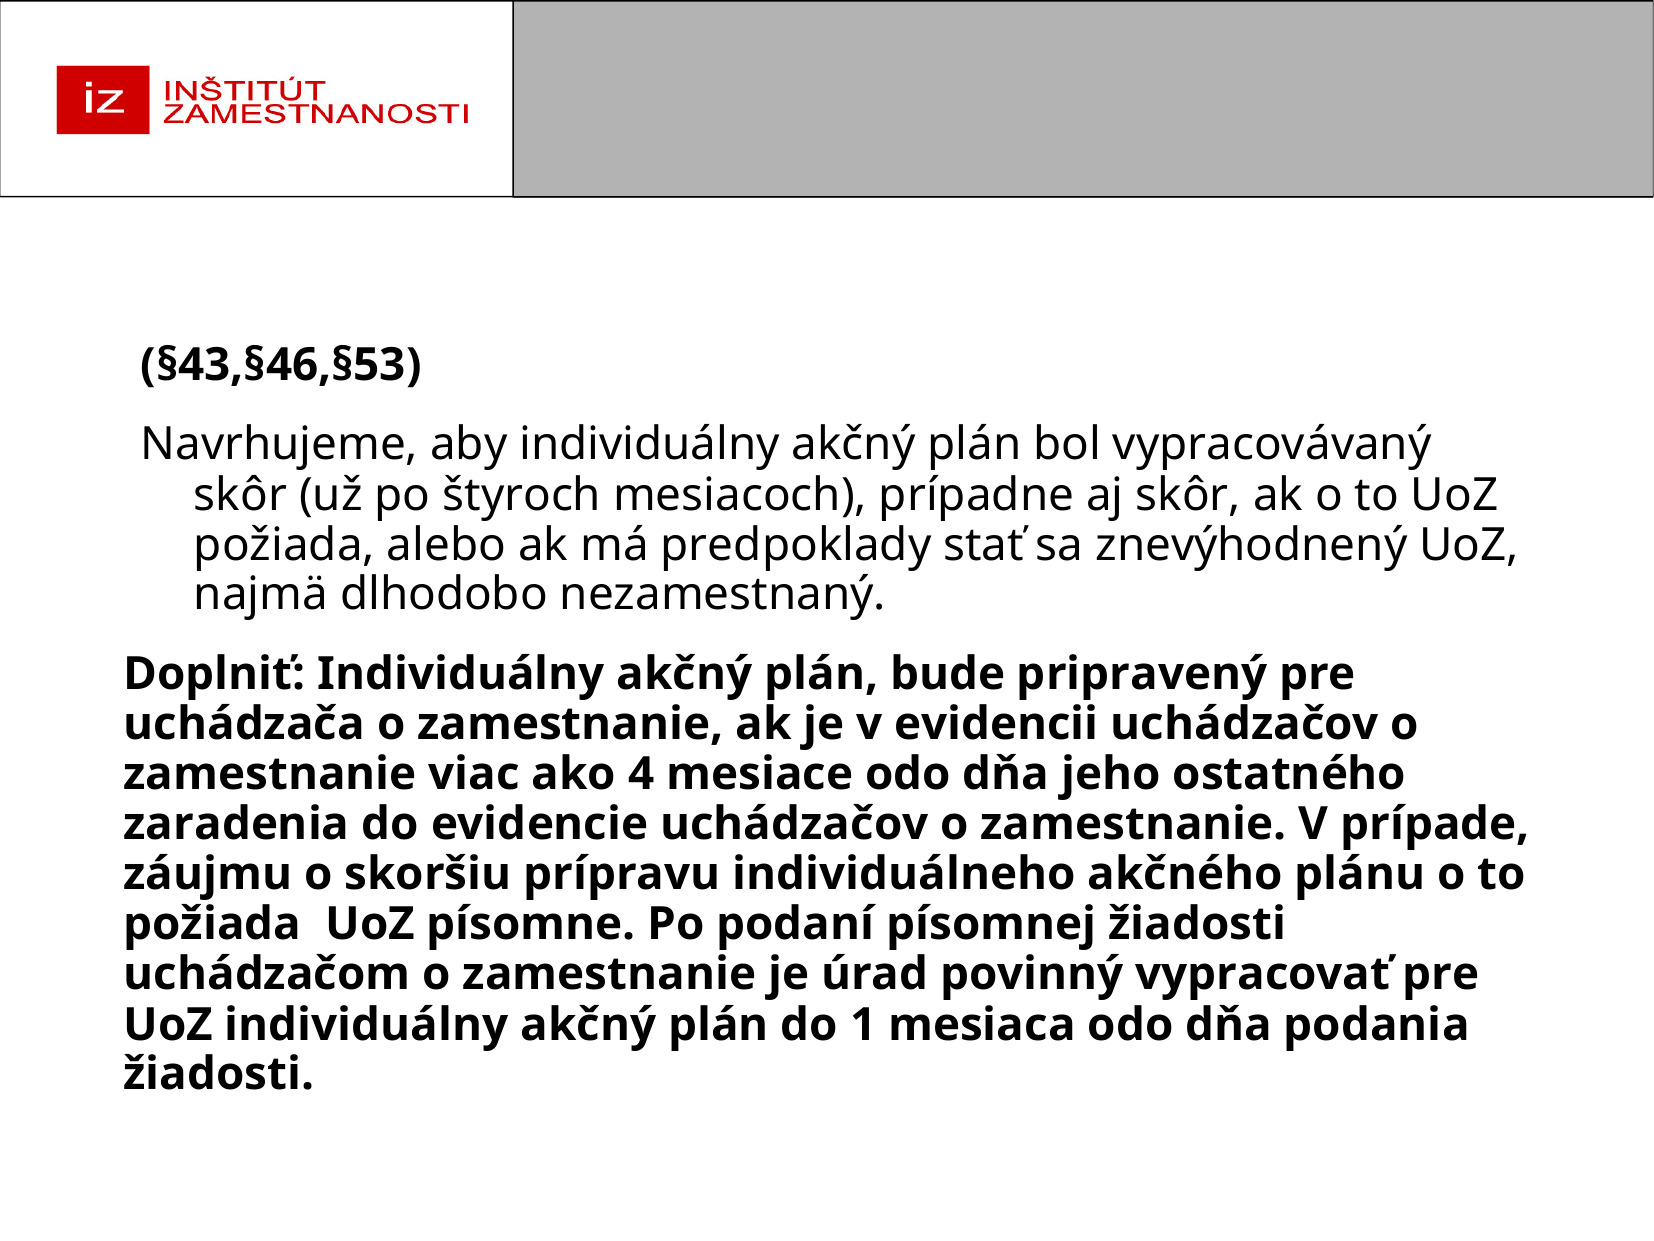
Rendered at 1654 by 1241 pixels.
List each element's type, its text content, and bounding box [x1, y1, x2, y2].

text_box [0, 0, 1654, 197]
list (§43,§46,§53) Navrhujeme, aby individuálny akčný plán bol vypracovávaný skôr (už po štyroch mesiacoch), prípadne aj skôr, ak o to UoZ požiada, alebo ak má predpoklady stať sa znevýhodnený UoZ, najmä dlhodobo nezamestnaný. Doplniť: Individuálny akčný plán, bude pripravený pre uchádzača o zamestnanie, ak je v evidencii uchádzačov o zamestnanie viac ako 4 mesiace odo dňa jeho ostatného zaradenia do evidencie uchádzačov o zamestnanie. V prípade, záujmu o skoršiu prípravu individuálneho akčného plánu o to požiada UoZ písomne. Po podaní písomnej žiadosti uchádzačom o zamestnanie je úrad povinný vypracovať pre UoZ individuálny akčný plán do 1 mesiaca odo dňa podania žiadosti. [123, 340, 1536, 1123]
picture [5, 6, 513, 190]
